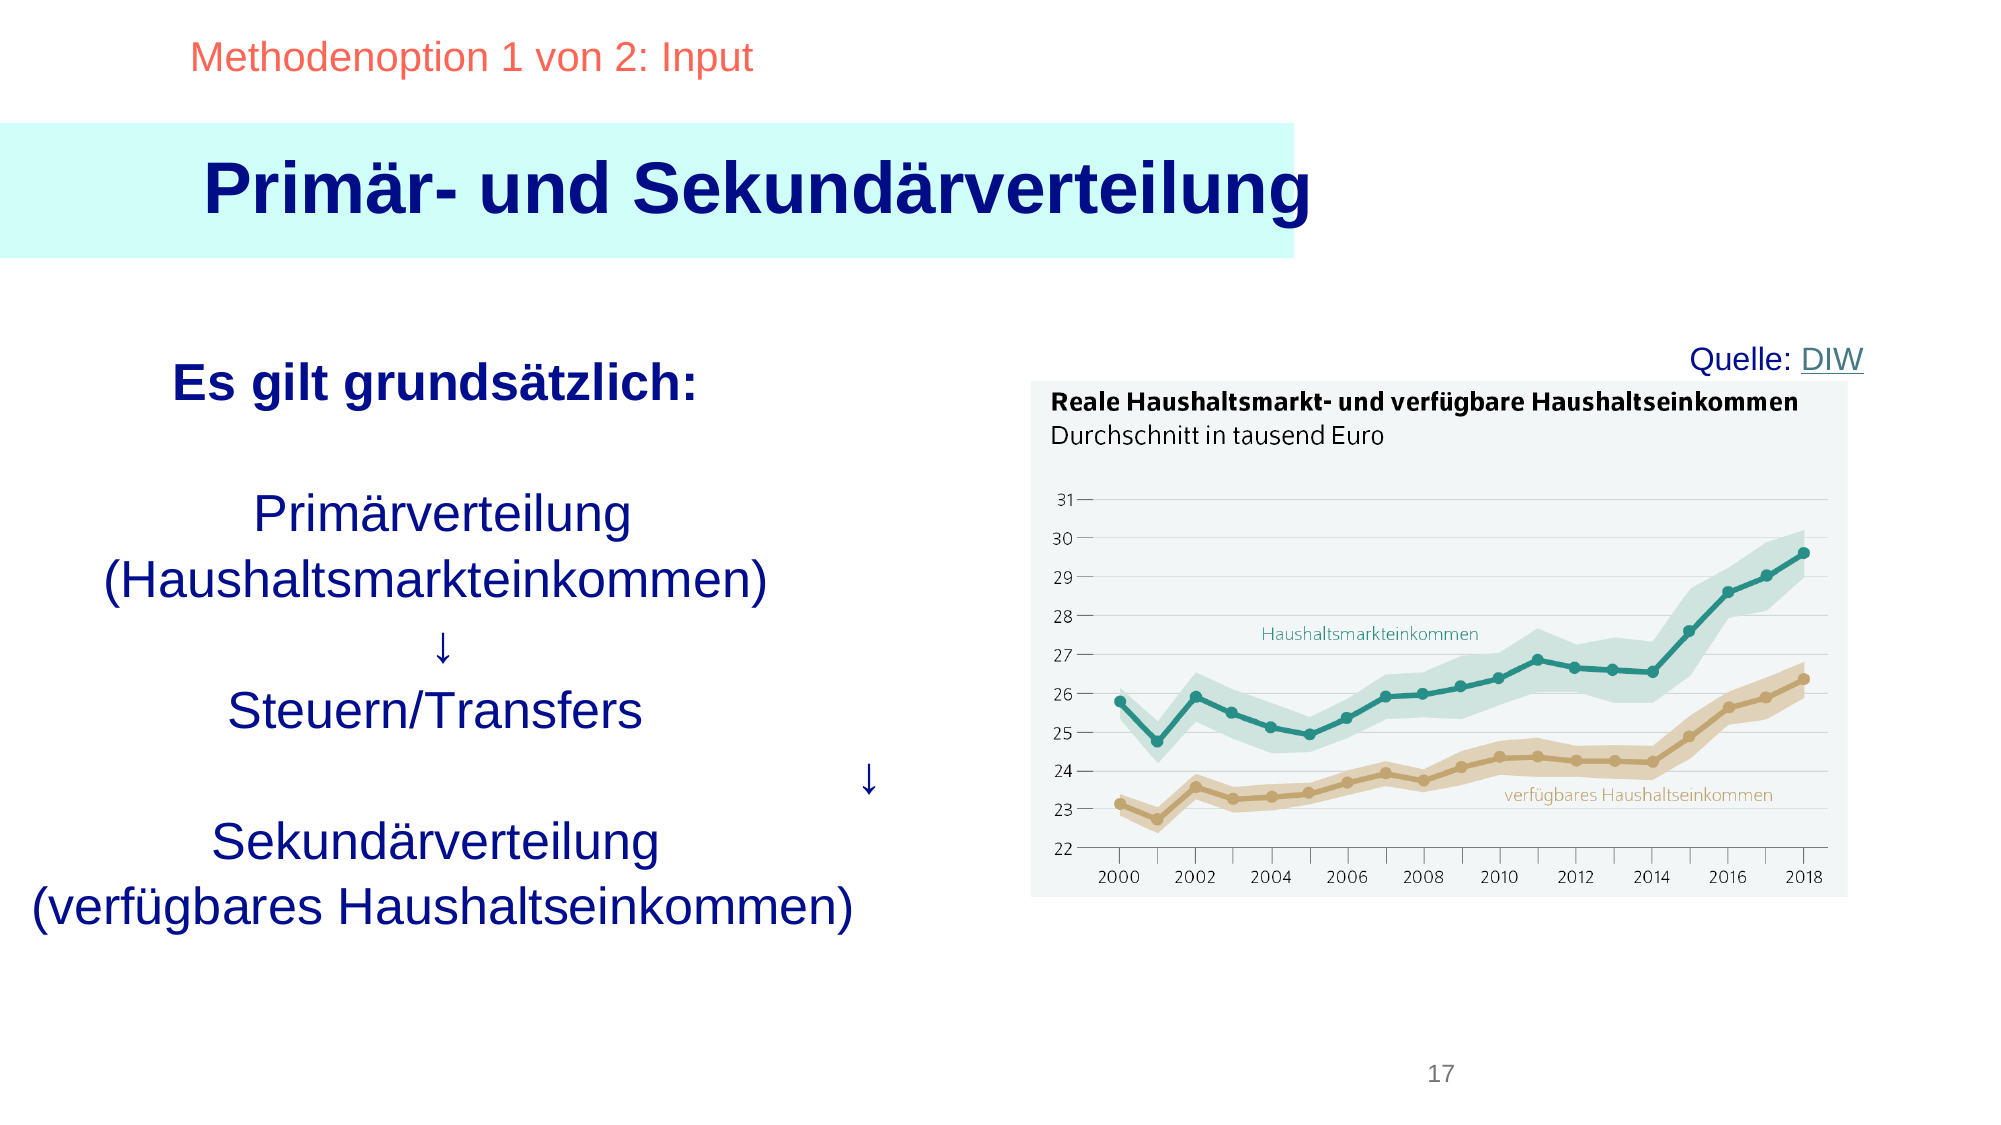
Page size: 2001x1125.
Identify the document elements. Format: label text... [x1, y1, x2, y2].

list Quelle: DIW [1545, 323, 1881, 395]
list Es gilt grundsätzlich: Primärverteilung (Haushaltsmarkteinkommen) ↓ Steuern/Transfers ↓ Sekundärverteilung (verfügbares Haushaltseinkommen) [15, 338, 965, 970]
list Methodenoption 1 von 2: Input [137, 27, 1274, 107]
picture [1030, 381, 1848, 897]
list Primär- und Sekundärverteilung [150, 126, 1516, 255]
